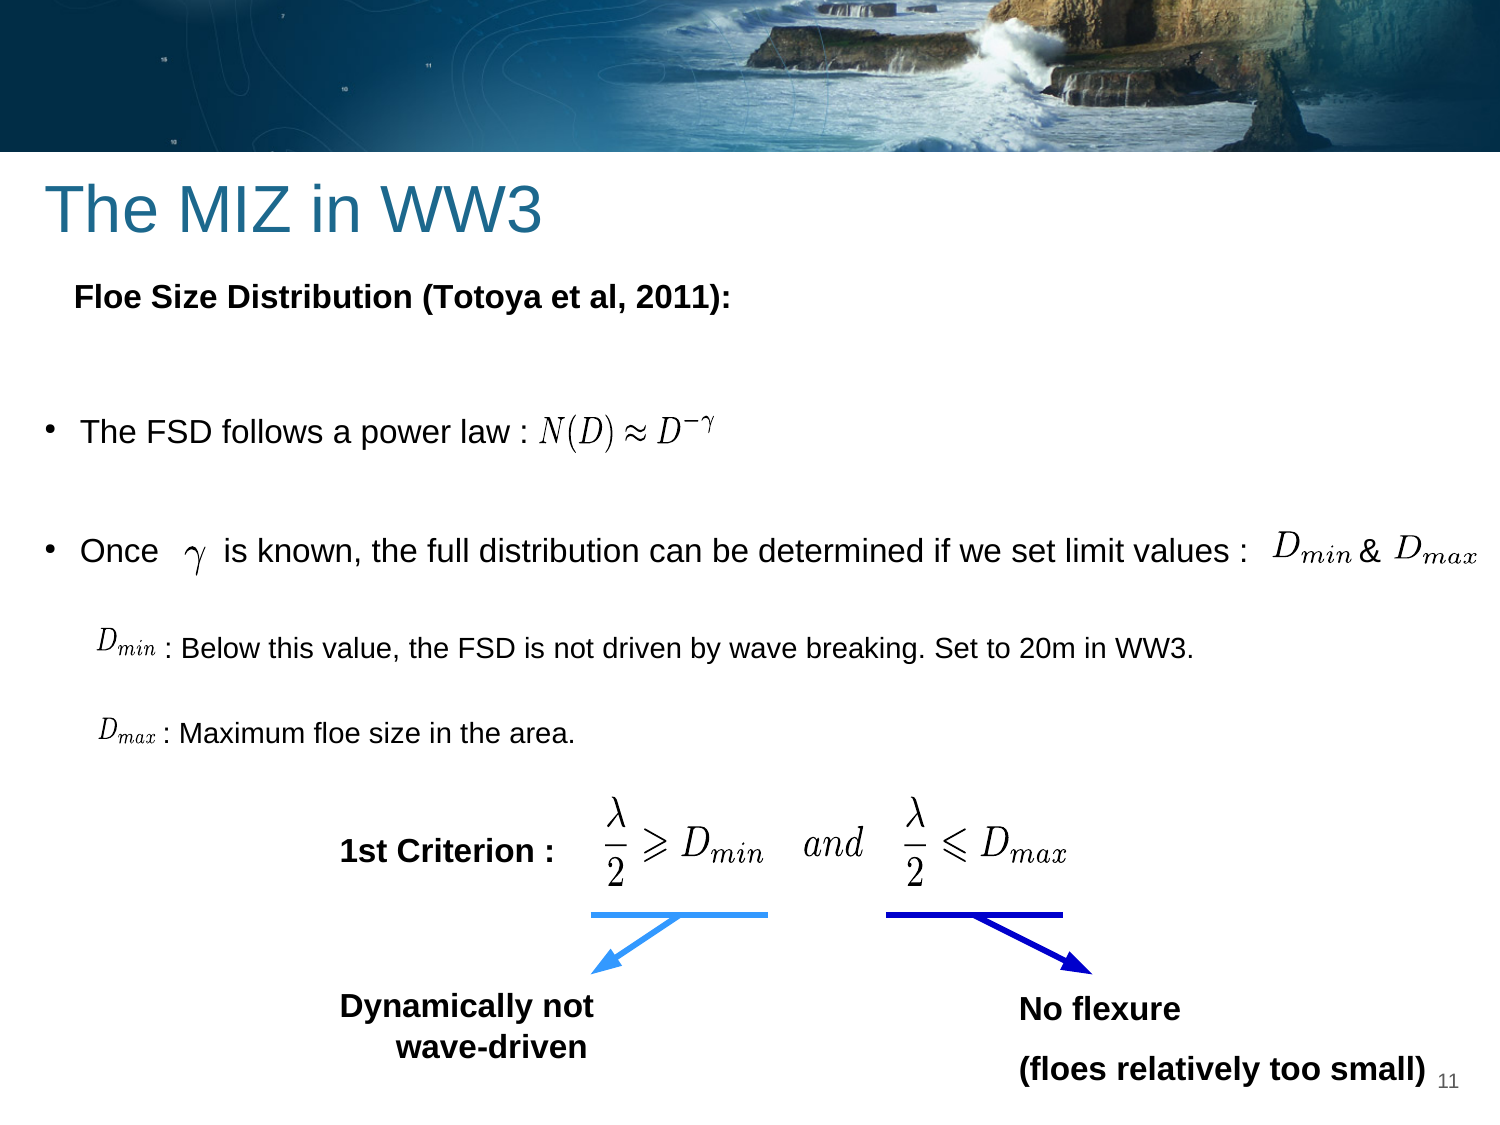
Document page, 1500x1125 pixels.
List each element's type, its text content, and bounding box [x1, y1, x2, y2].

text_box : Maximum floe size in the area. [147, 705, 1078, 768]
text_box [97, 717, 157, 744]
picture [0, 0, 1500, 152]
text_box : Below this value, the FSD is not driven by wave breaking. Set to 20m in WW3. [143, 620, 1300, 731]
text_box [605, 796, 1068, 886]
text_box [95, 627, 143, 656]
text_box [1271, 531, 1353, 564]
text_box [1392, 535, 1479, 564]
text_box No flexure (floes relatively too small) [1003, 978, 1500, 1093]
title The MIZ in WW3 [29, 118, 1214, 294]
text_box Dynamically not wave-driven [324, 974, 680, 1072]
text_box [538, 410, 715, 453]
text_box Floe Size Distribution (Totoya et al, 2011): [59, 265, 1477, 402]
text_box The FSD follows a power law : Once is known, the full distribution can be determined if we set limit values : & [29, 401, 1447, 656]
text_box 1st Criterion : [324, 820, 591, 875]
text_box [184, 546, 207, 576]
